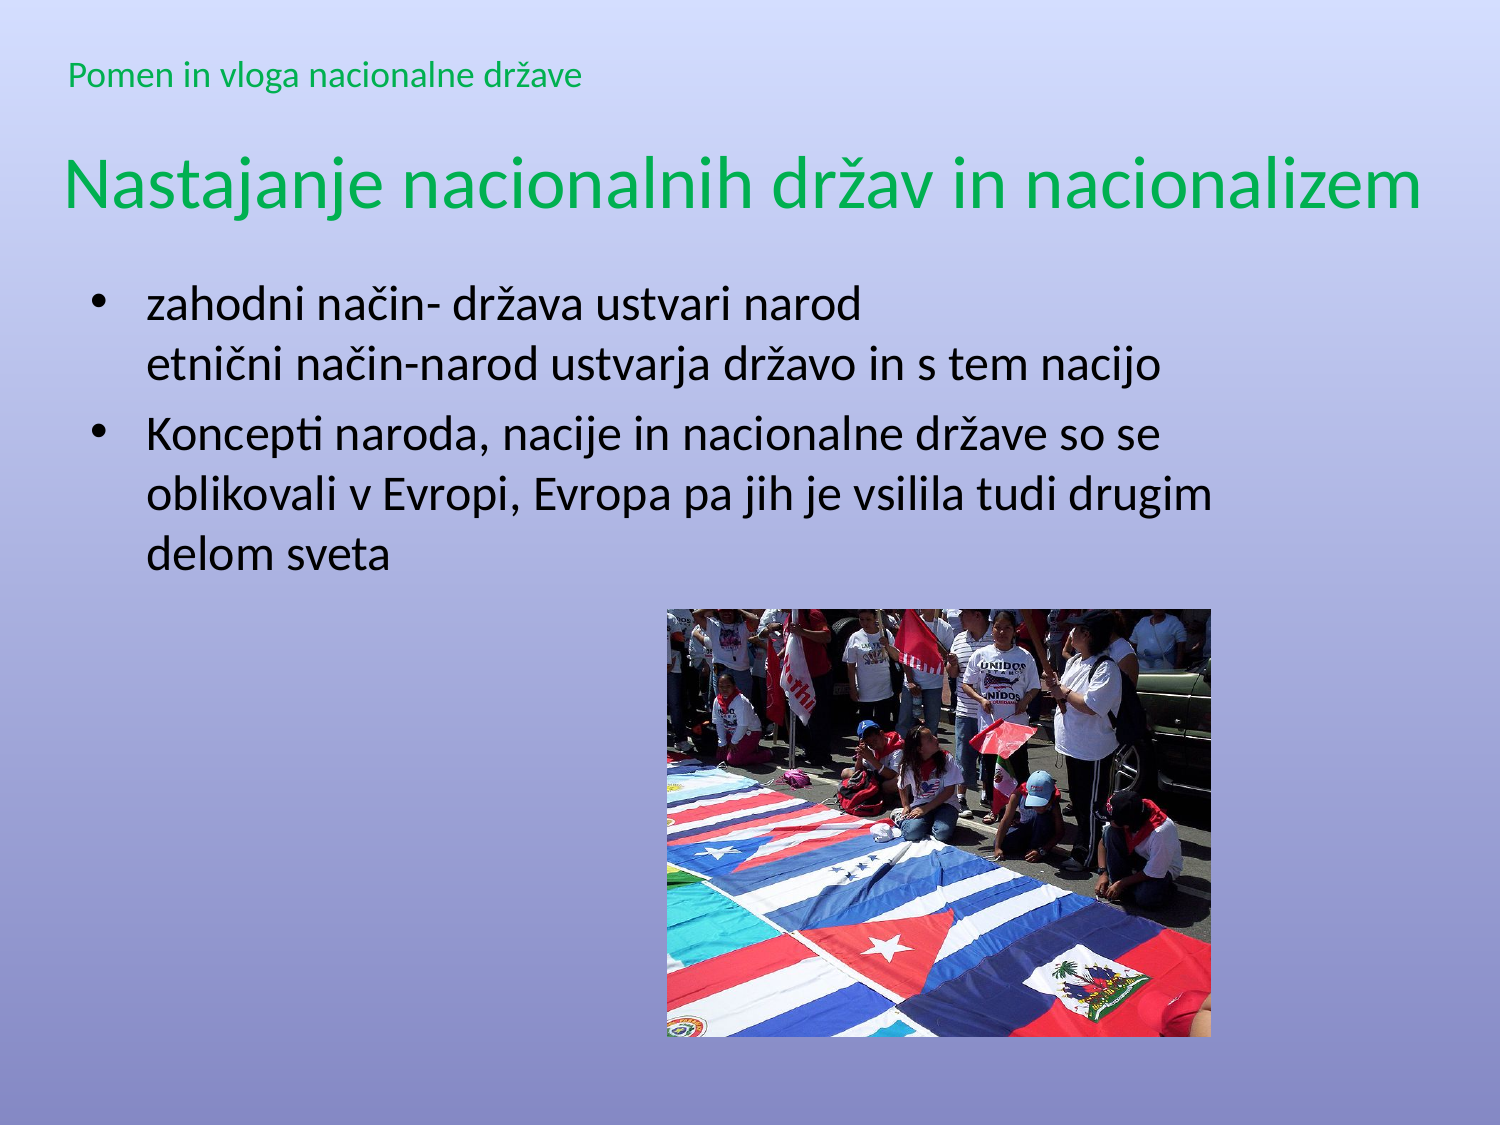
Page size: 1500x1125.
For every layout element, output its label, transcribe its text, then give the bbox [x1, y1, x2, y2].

list zahodni način- država ustvari narod etnični način-narod ustvarja državo in s tem nacijo Koncepti naroda, nacije in nacionalne države so se oblikovali v Evropi, Evropa pa jih je vsilila tudi drugim delom sveta [75, 262, 1365, 1005]
picture [667, 609, 1211, 1037]
text_box Pomen in vloga nacionalne države [53, 42, 609, 103]
title Nastajanje nacionalnih držav in nacionalizem [41, 113, 1447, 244]
